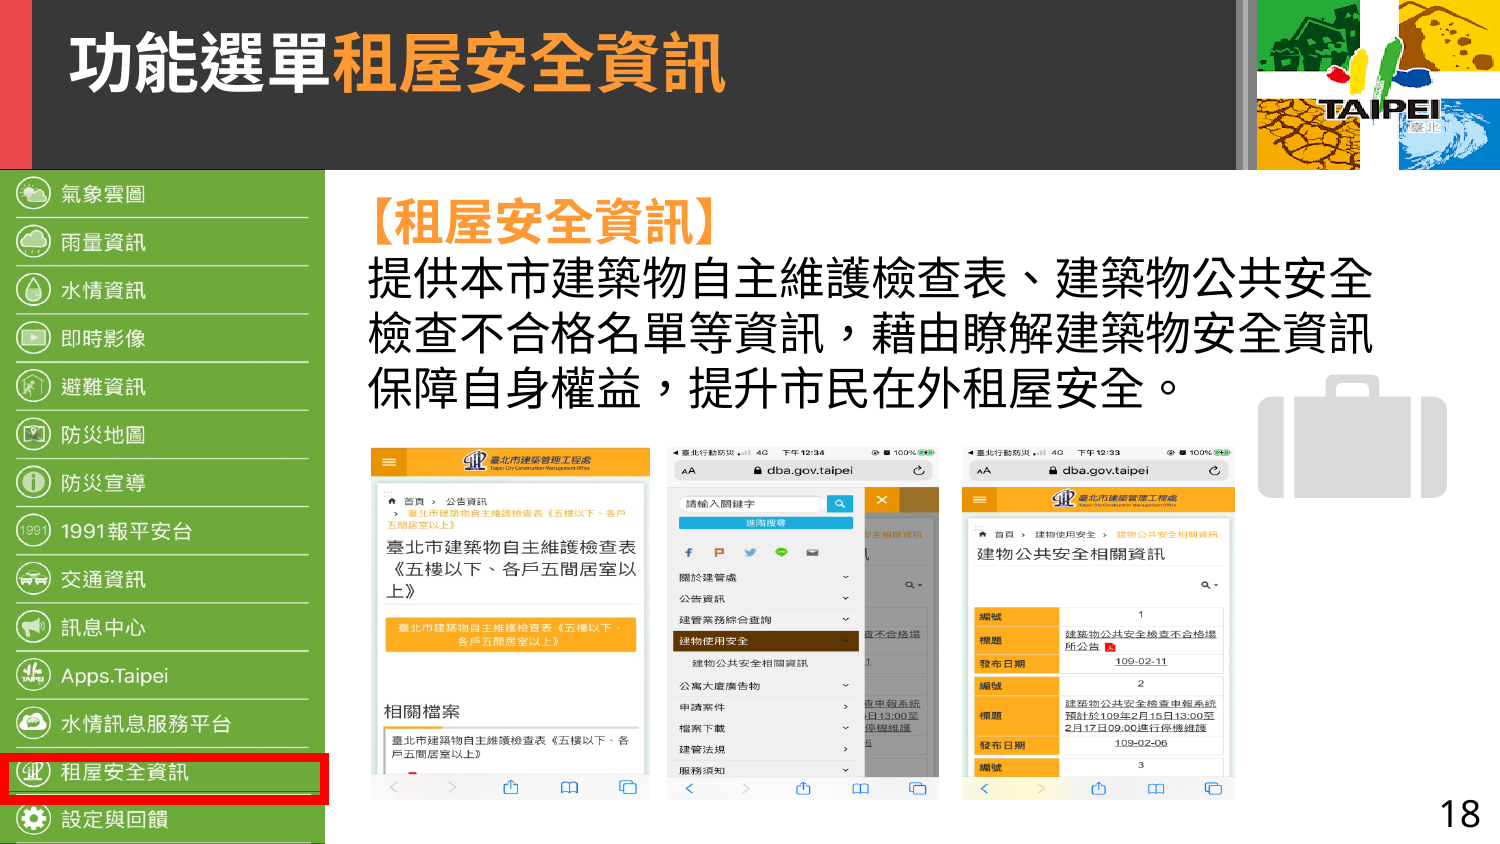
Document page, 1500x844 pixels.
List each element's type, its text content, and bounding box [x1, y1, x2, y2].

text_box [1257, 425, 1284, 498]
text_box [1294, 425, 1411, 498]
text_box [1421, 396, 1447, 498]
text_box 【租屋安全資訊】 提供本市建築物自主維護檢查表、建築物公共安全檢查不合格名單等資訊，藉由瞭解建築物安全資訊保障自身權益，提升市民在外租屋安全。 [329, 182, 1423, 425]
picture [9, 762, 320, 795]
list 功能選單租屋安全資訊 [53, 13, 1235, 109]
picture [0, 0, 1500, 844]
text_box 18 [1423, 782, 1500, 844]
